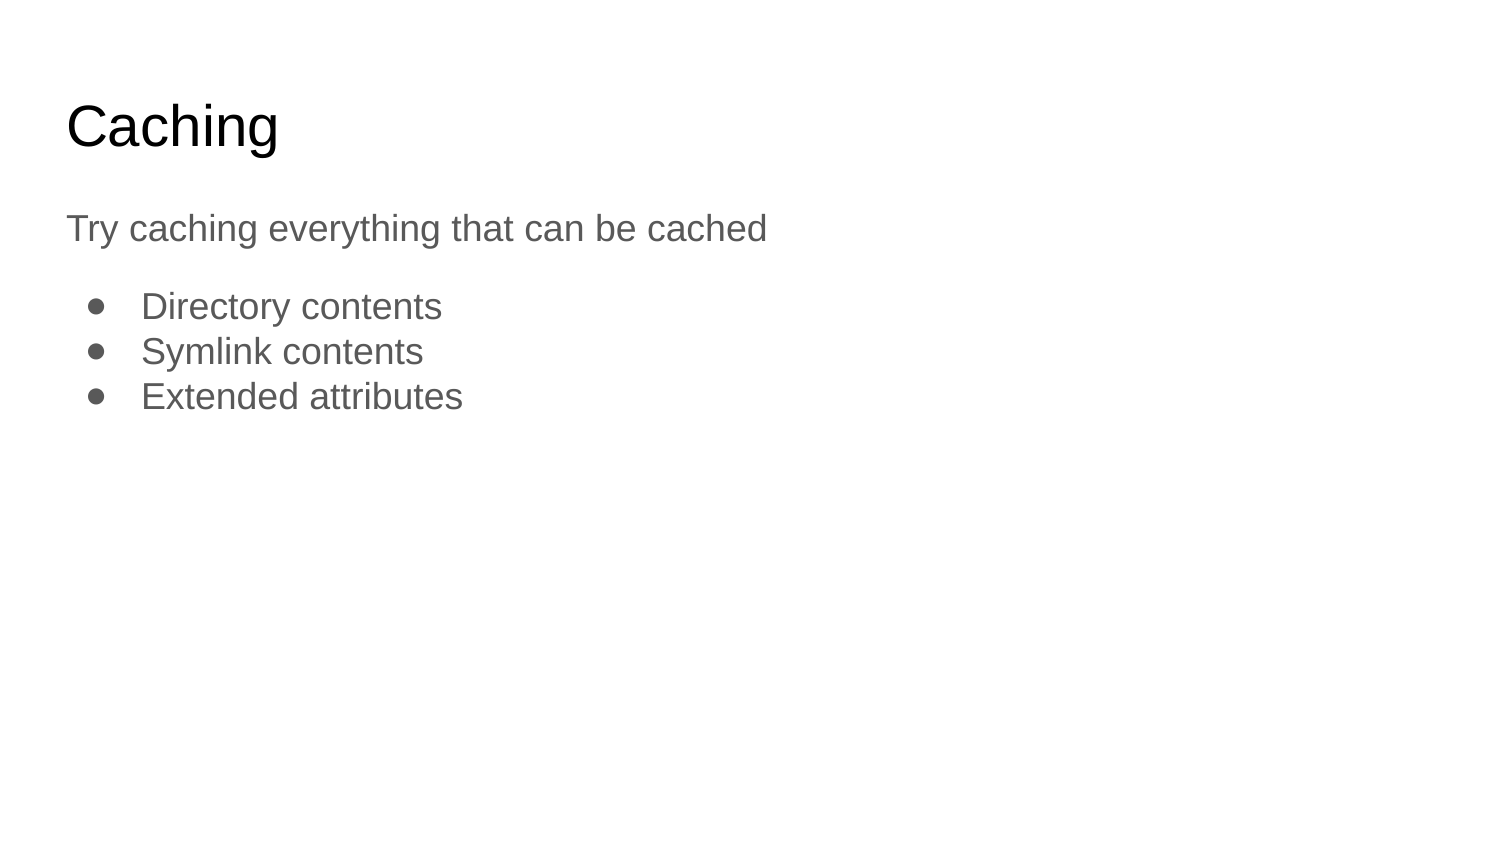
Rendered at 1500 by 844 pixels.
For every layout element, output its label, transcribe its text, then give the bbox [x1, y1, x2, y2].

title Caching [51, 72, 1449, 167]
list Try caching everything that can be cached Directory contents Symlink contents Extended attributes [51, 189, 1449, 750]
